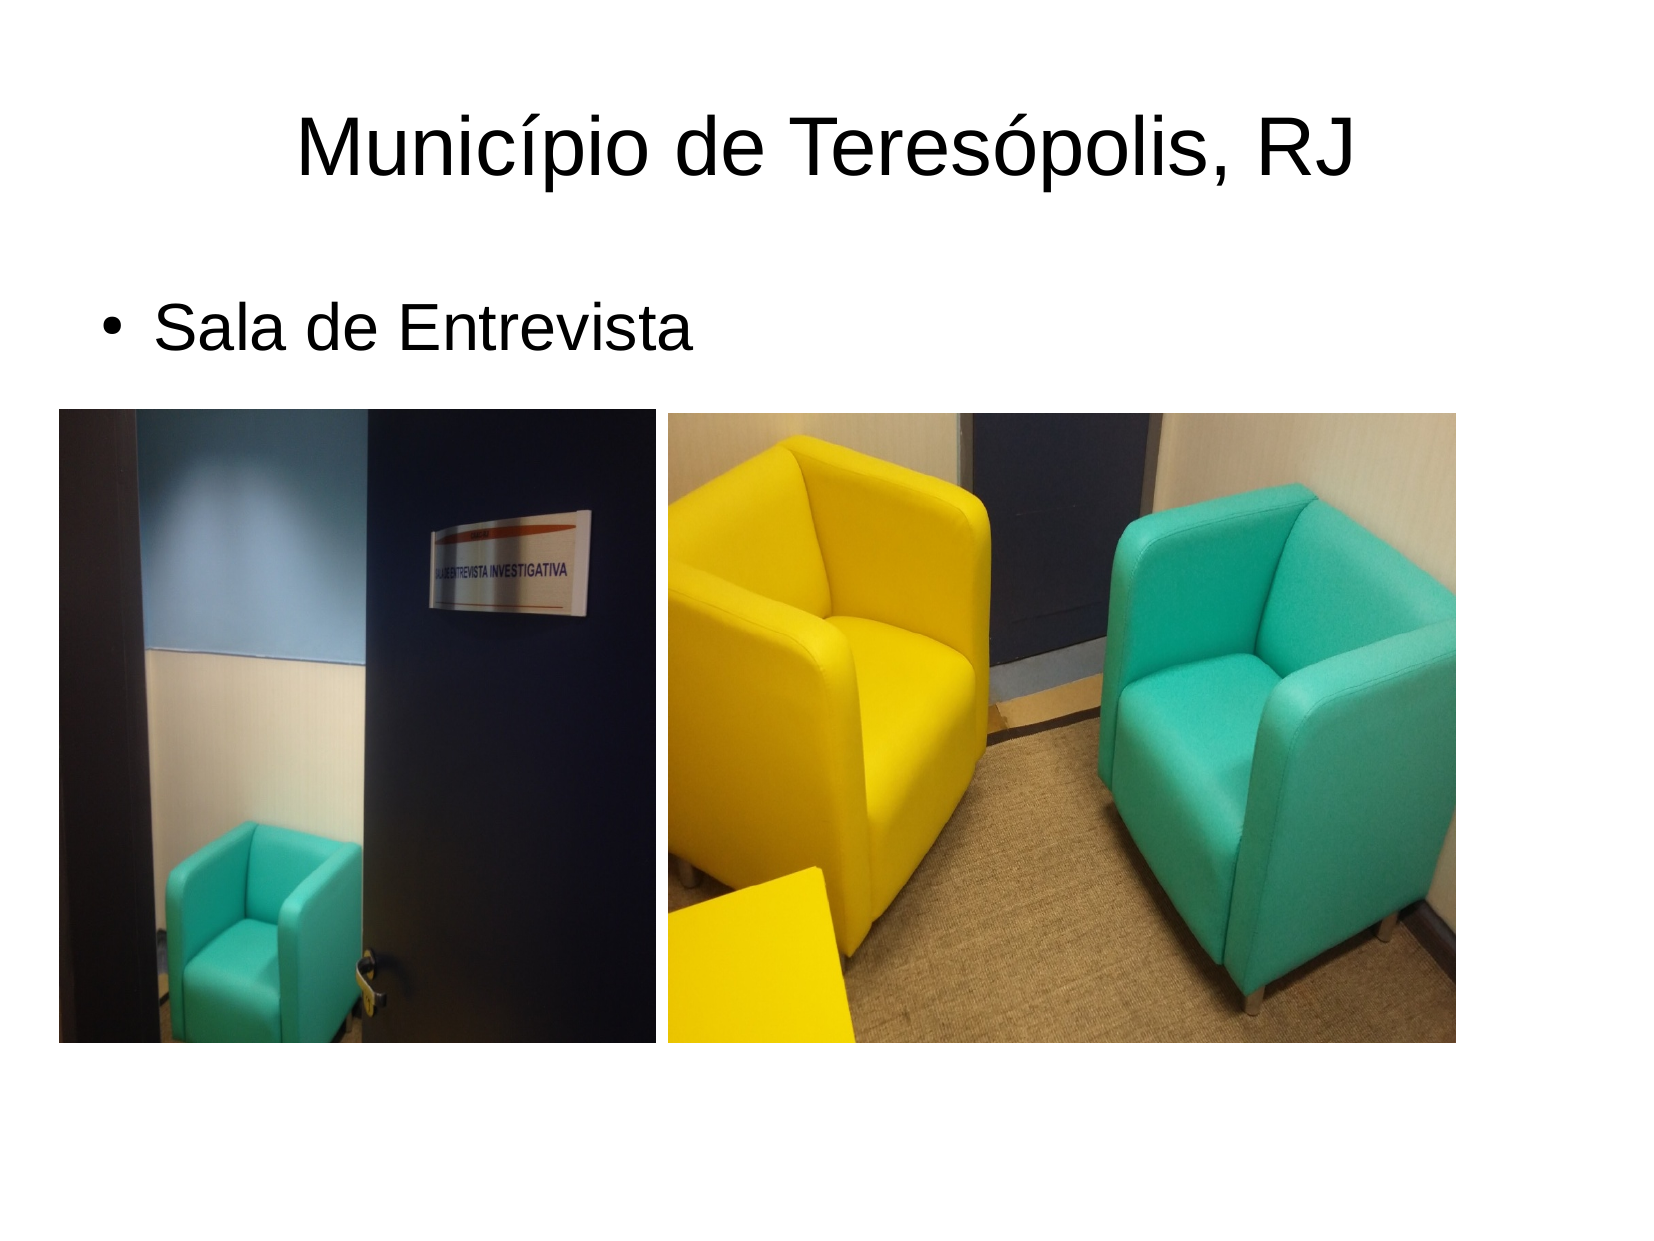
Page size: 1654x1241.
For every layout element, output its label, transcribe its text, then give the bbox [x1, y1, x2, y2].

picture [668, 413, 1456, 1043]
picture [59, 409, 656, 1044]
title Município de Teresópolis, RJ [82, 49, 1571, 257]
list Sala de Entrevista [82, 290, 1571, 1010]
